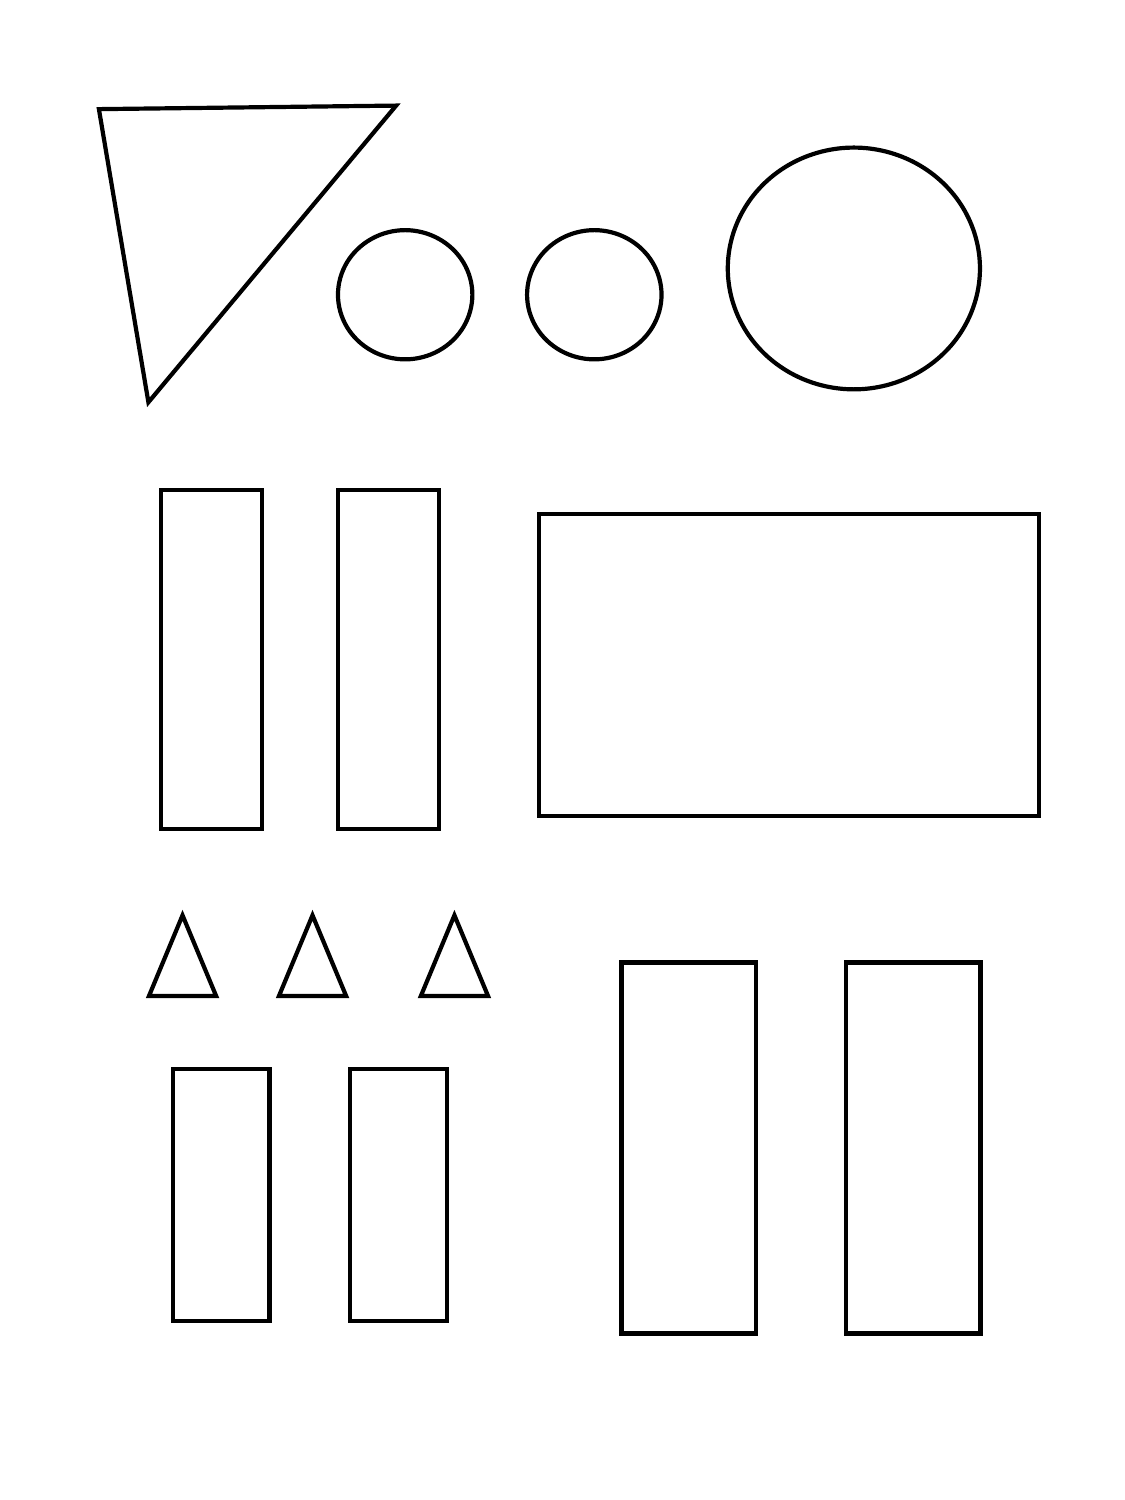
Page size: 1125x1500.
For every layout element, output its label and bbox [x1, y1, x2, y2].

text_box [148, 915, 217, 997]
text_box [538, 513, 1039, 817]
text_box [337, 230, 473, 360]
text_box [420, 915, 489, 997]
text_box [350, 1069, 447, 1321]
text_box [278, 915, 347, 997]
text_box [338, 490, 439, 829]
text_box [172, 1069, 270, 1321]
text_box [727, 147, 980, 390]
text_box [527, 230, 662, 360]
text_box [160, 490, 262, 829]
text_box [846, 962, 981, 1334]
text_box [98, 105, 397, 403]
text_box [621, 962, 756, 1334]
